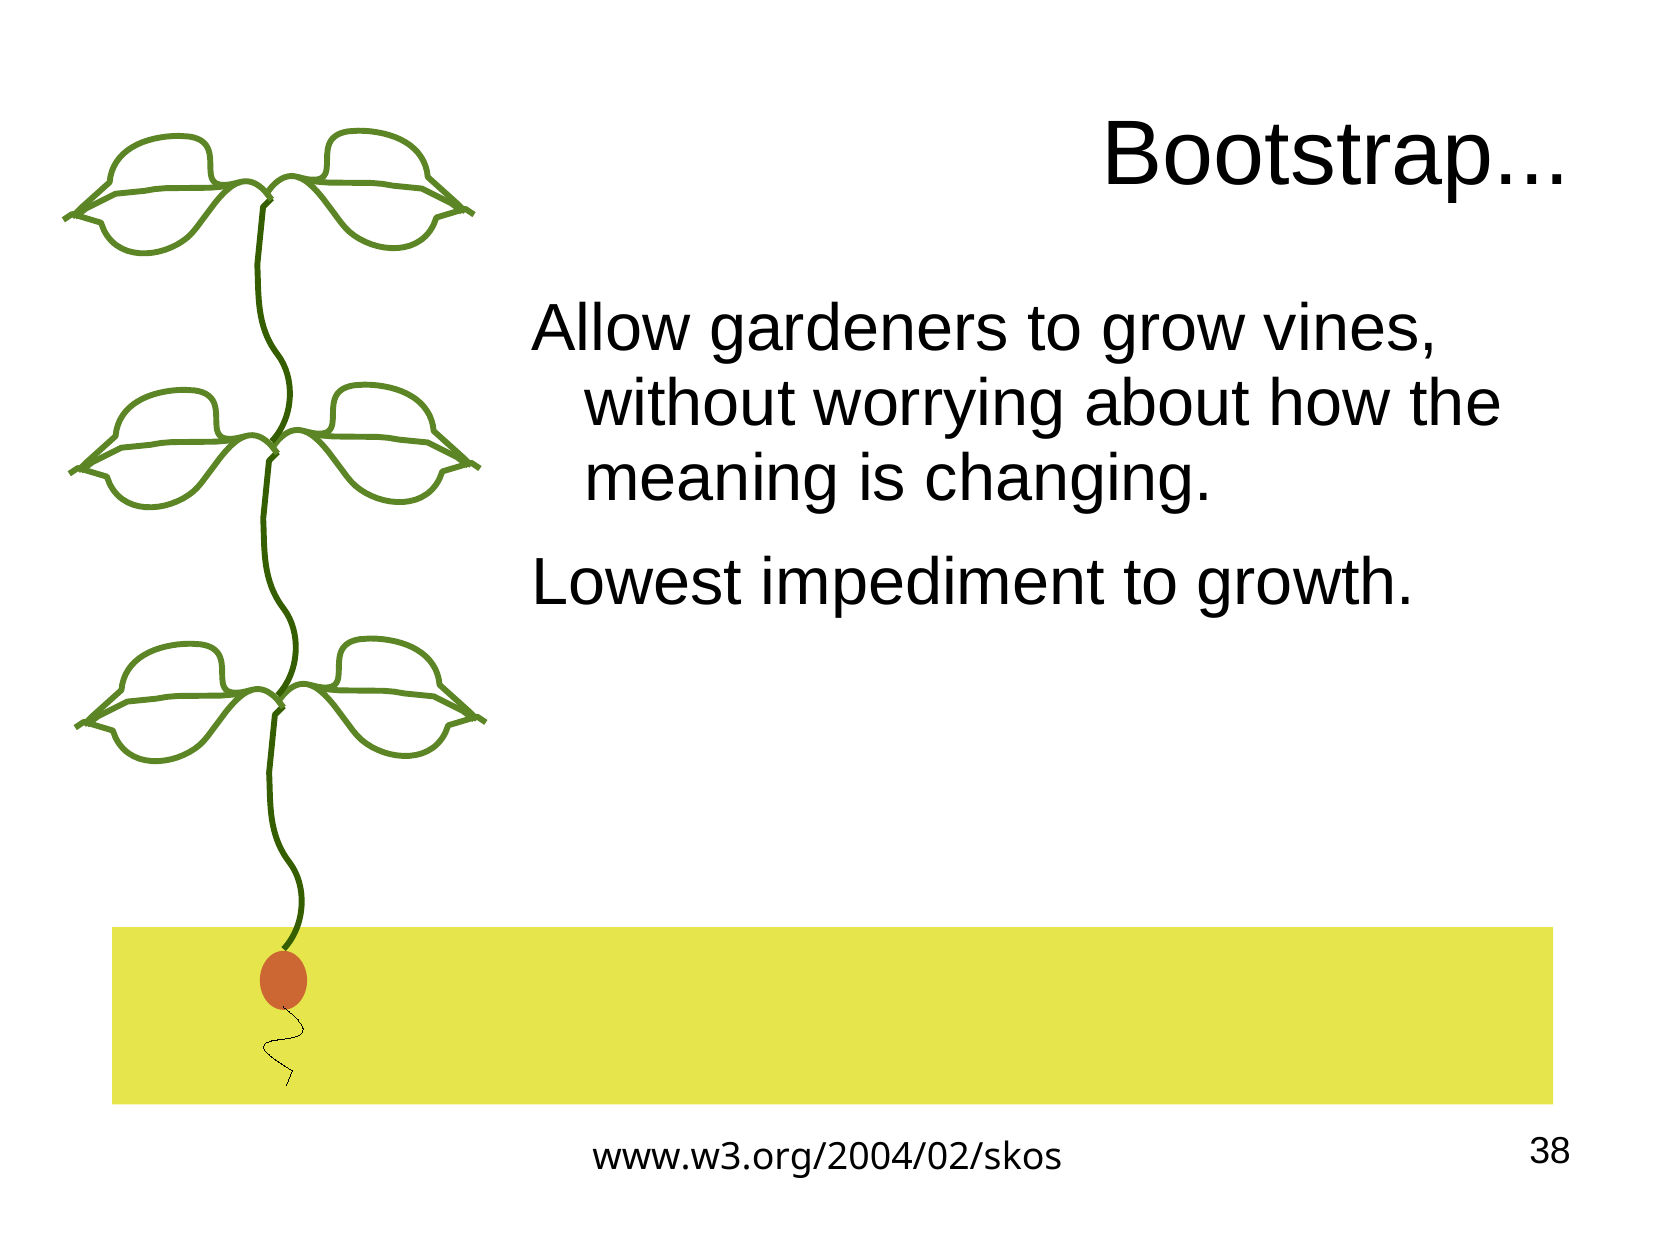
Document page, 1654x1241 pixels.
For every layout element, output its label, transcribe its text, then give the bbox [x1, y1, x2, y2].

title Bootstrap... [82, 49, 1571, 257]
text_box [112, 927, 1554, 1105]
list Allow gardeners to grow vines, without worrying about how the meaning is changing. Lowest impediment to growth. [513, 290, 1613, 1094]
